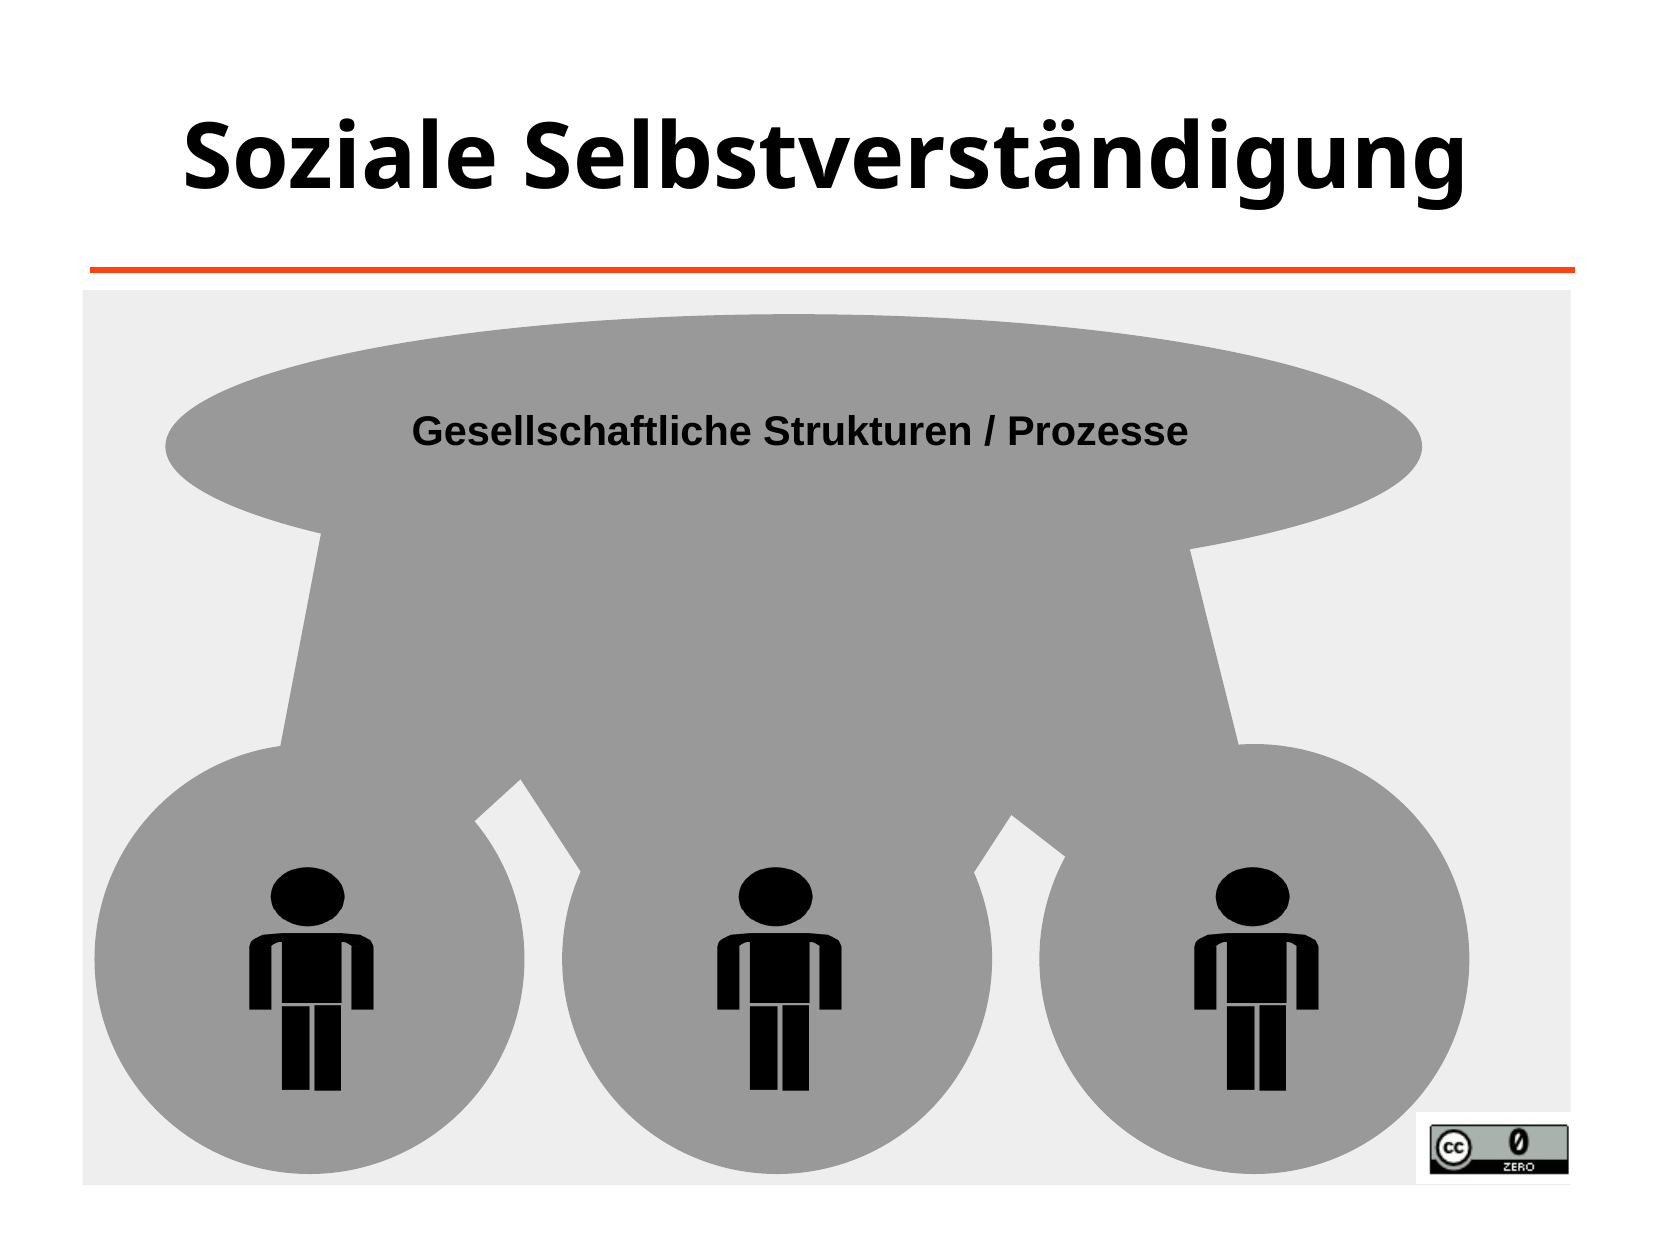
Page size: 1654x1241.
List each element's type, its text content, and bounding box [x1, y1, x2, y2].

picture [1416, 1112, 1580, 1184]
picture [1117, 860, 1397, 1098]
title Soziale Selbstverständigung [82, 39, 1571, 267]
text_box [1039, 744, 1470, 1175]
picture [172, 860, 452, 1098]
text_box [568, 1010, 986, 1175]
text_box Gesellschaftliche Strukturen / Prozesse [396, 400, 1206, 463]
list [82, 290, 1571, 1010]
text_box [165, 314, 1423, 579]
picture [640, 860, 920, 1098]
text_box [94, 744, 525, 1175]
